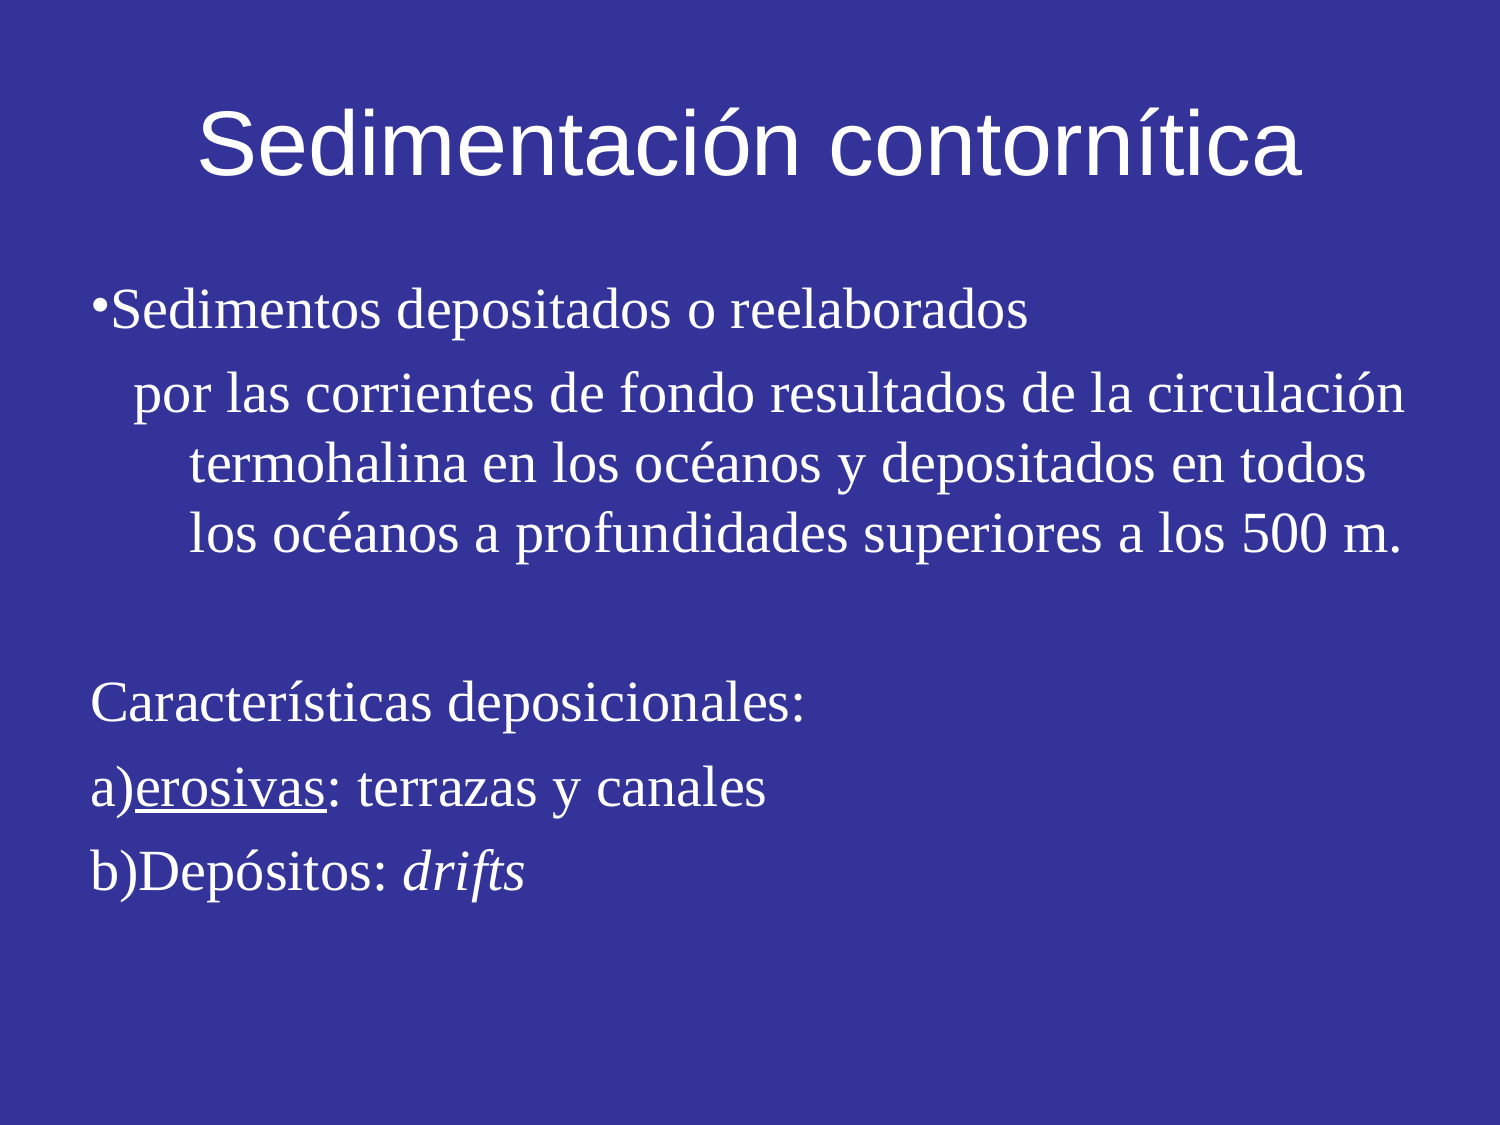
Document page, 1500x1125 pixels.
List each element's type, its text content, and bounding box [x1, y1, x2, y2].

text_box Sedimentación contornítica [75, 45, 1426, 233]
text_box Sedimentos depositados o reelaborados por las corrientes de fondo resultados de la circulación termohalina en los océanos y depositados en todos los océanos a profundidades superiores a los 500 m. Características deposicionales: erosivas: terrazas y canales Depósitos: drifts [75, 262, 1426, 1005]
